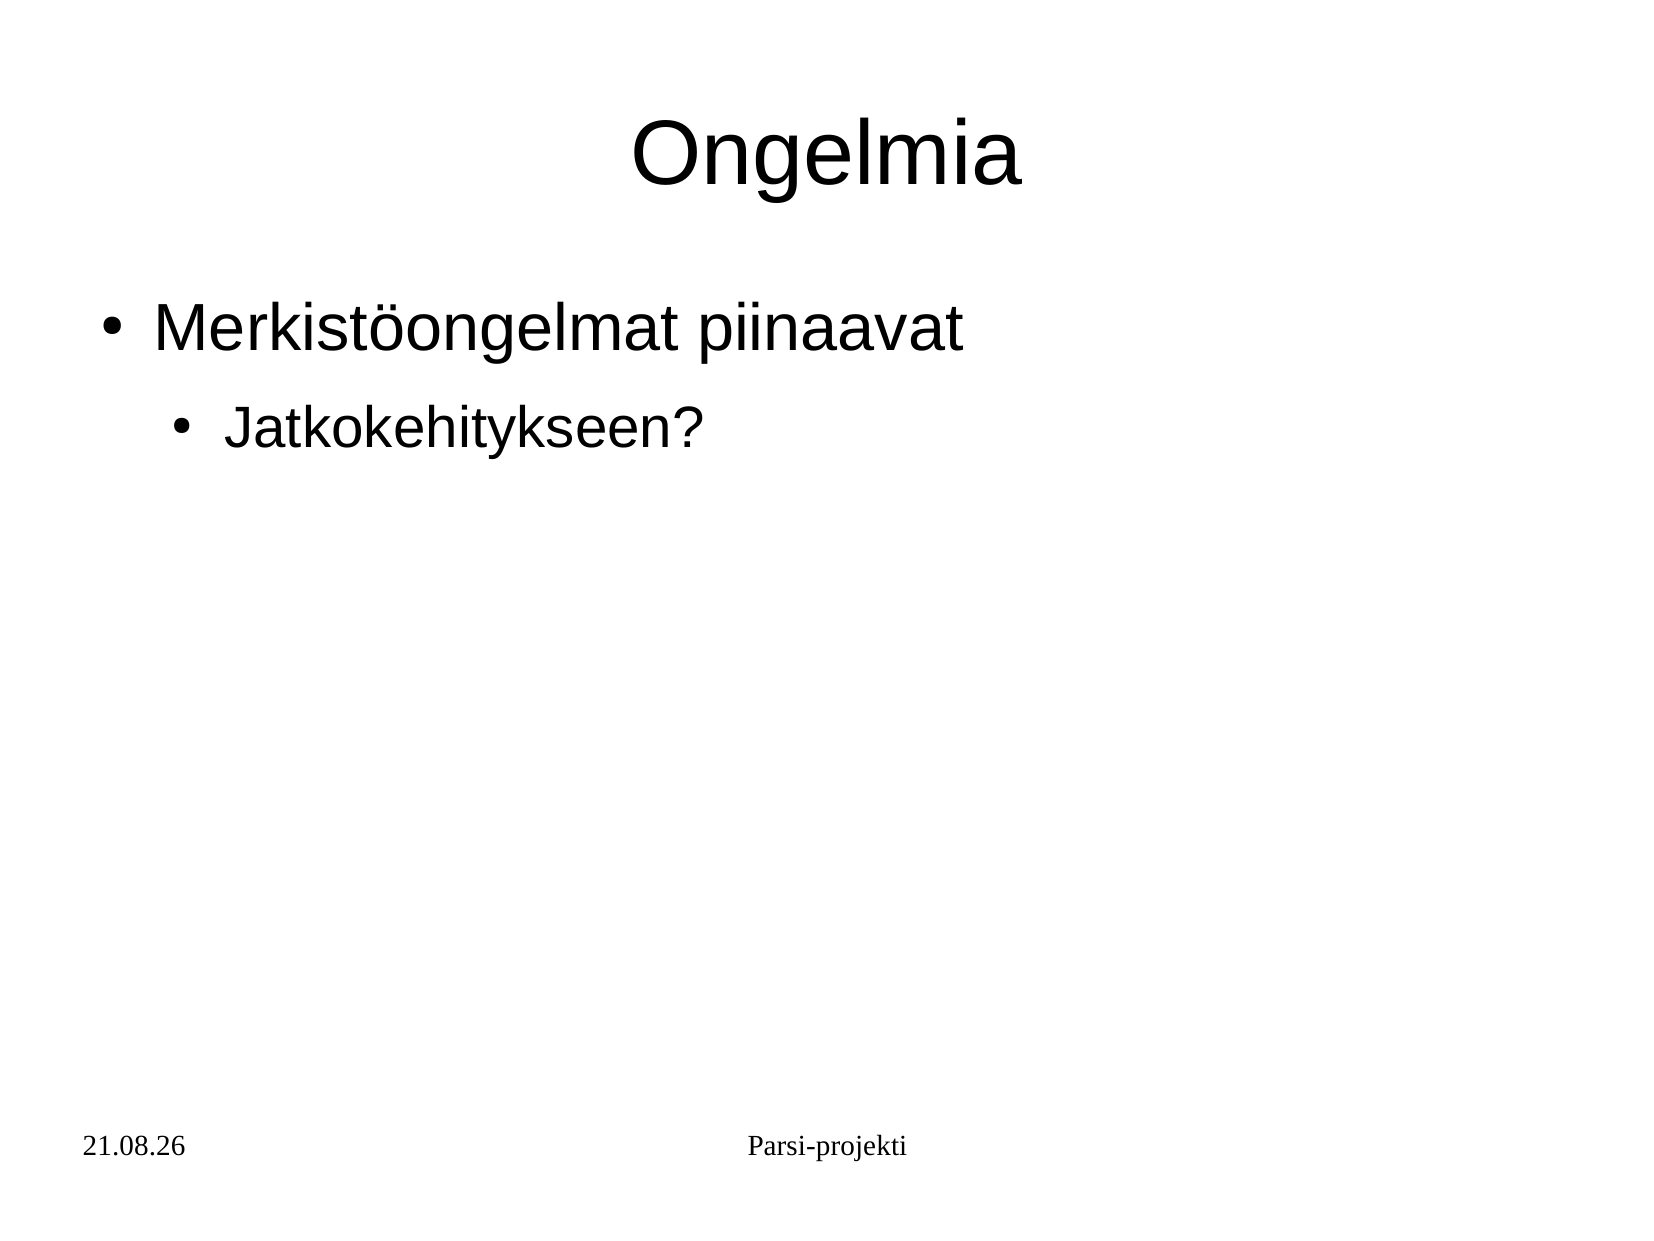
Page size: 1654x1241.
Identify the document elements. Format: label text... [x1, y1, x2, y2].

list Merkistöongelmat piinaavat Jatkokehitykseen? [82, 290, 1571, 1109]
title Ongelmia [82, 49, 1571, 257]
